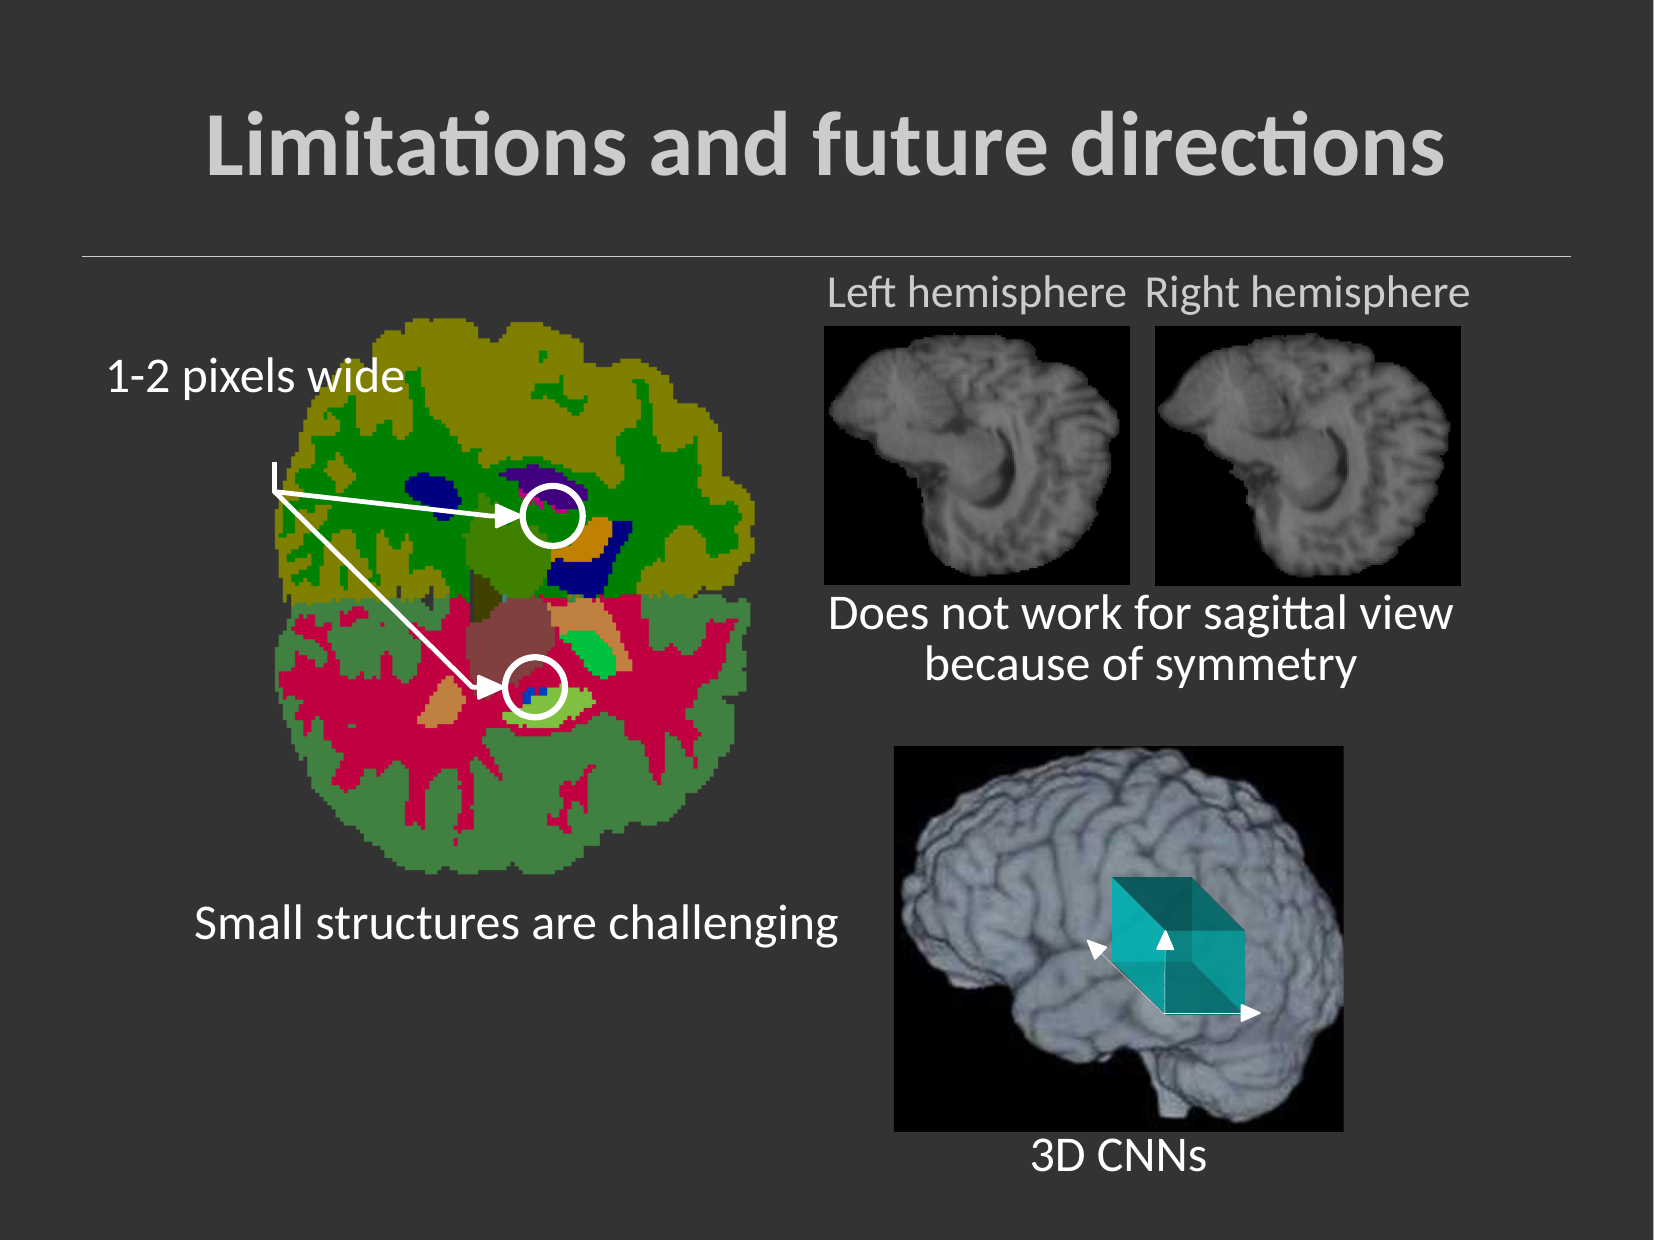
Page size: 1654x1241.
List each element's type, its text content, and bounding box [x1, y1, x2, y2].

picture [509, 661, 561, 714]
text_box Does not work for sagittal view because of symmetry [767, 585, 1531, 706]
picture [1155, 326, 1461, 585]
picture [824, 326, 1130, 585]
title Limitations and future directions [82, 49, 1571, 257]
text_box [1166, 930, 1245, 1013]
picture [526, 490, 579, 542]
picture [266, 273, 767, 916]
picture [893, 746, 1344, 1132]
text_box 1-2 pixels wide [90, 347, 459, 463]
